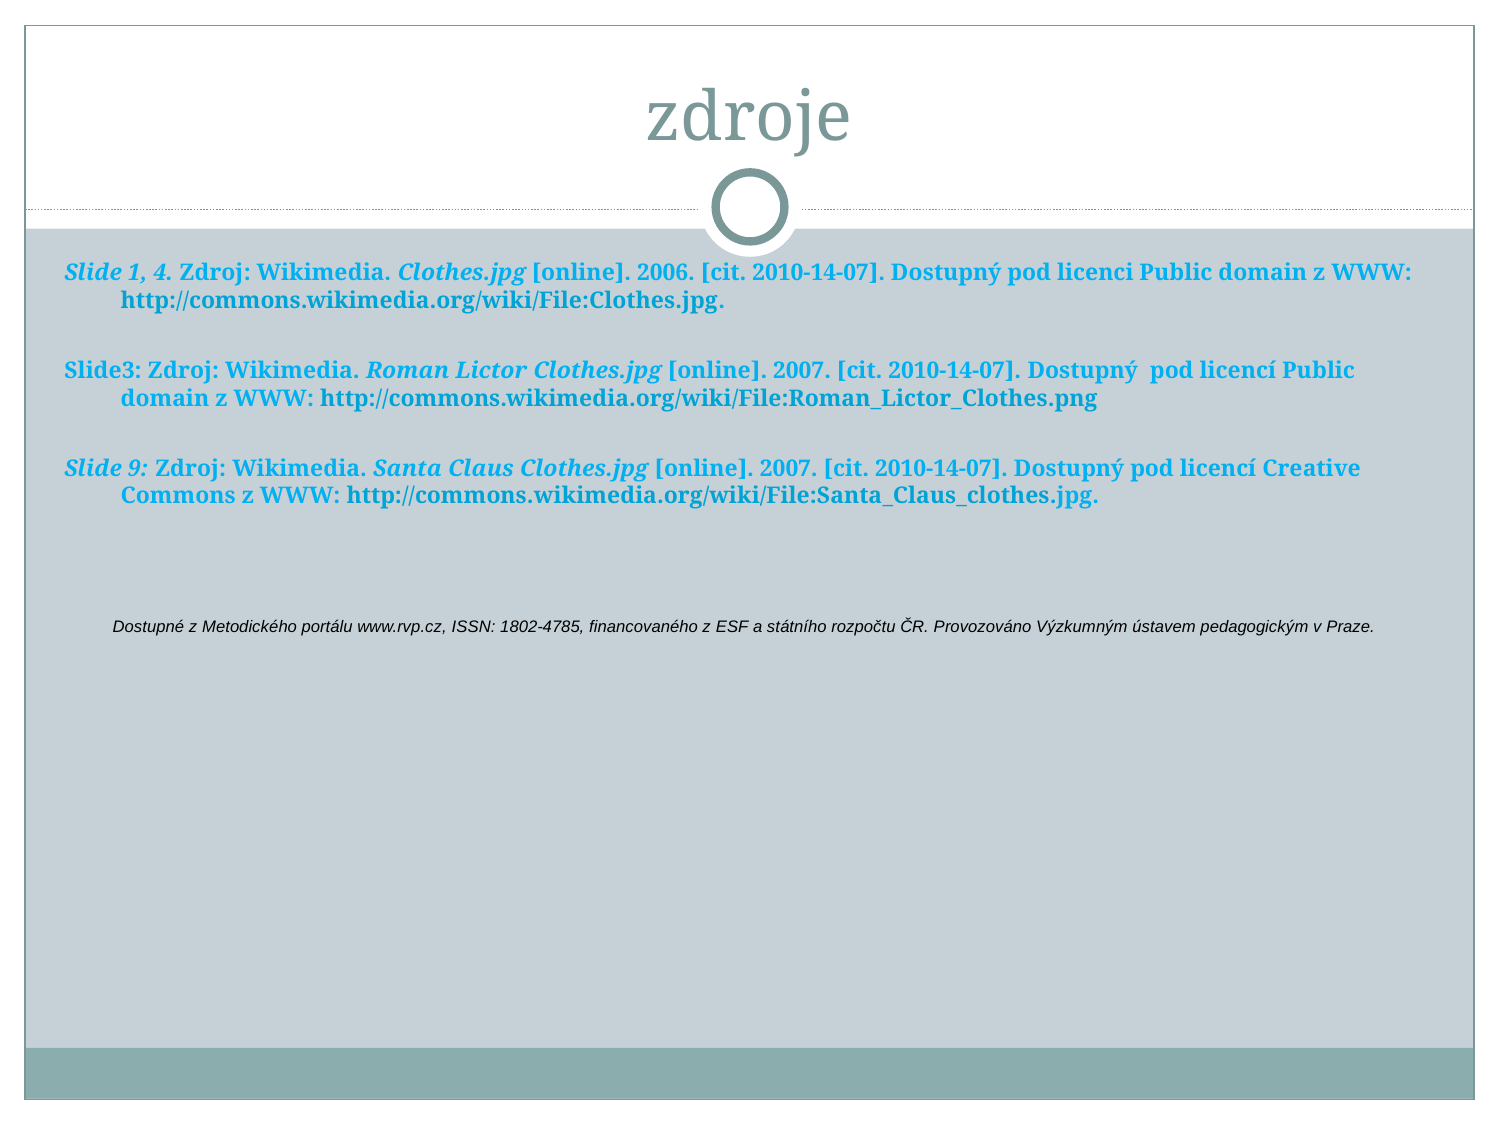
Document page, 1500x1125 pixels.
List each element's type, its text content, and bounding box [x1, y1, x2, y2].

title zdroje [49, 37, 1450, 162]
list Slide 1, 4. Zdroj: Wikimedia. Clothes.jpg [online]. 2006. [cit. 2010-14-07]. Dostupný pod licenci Public domain z WWW: http://commons.wikimedia.org/wiki/File:Clothes.jpg. Slide3: Zdroj: Wikimedia. Roman Lictor Clothes.jpg [online]. 2007. [cit. 2010-14-07]. Dostupný pod licencí Public domain z WWW: http://commons.wikimedia.org/wiki/File:Roman_Lictor_Clothes.png Slide 9: Zdroj: Wikimedia. Santa Claus Clothes.jpg [online]. 2007. [cit. 2010-14-07]. Dostupný pod licencí Creative Commons z WWW: http://commons.wikimedia.org/wiki/File:Santa_Claus_clothes.jpg. Dostupné z Metodického portálu www.rvp.cz, ISSN: 1802-4785, financovaného z ESF a státního rozpočtu ČR. Provozováno Výzkumným ústavem pedagogickým v Praze. [49, 250, 1445, 1001]
